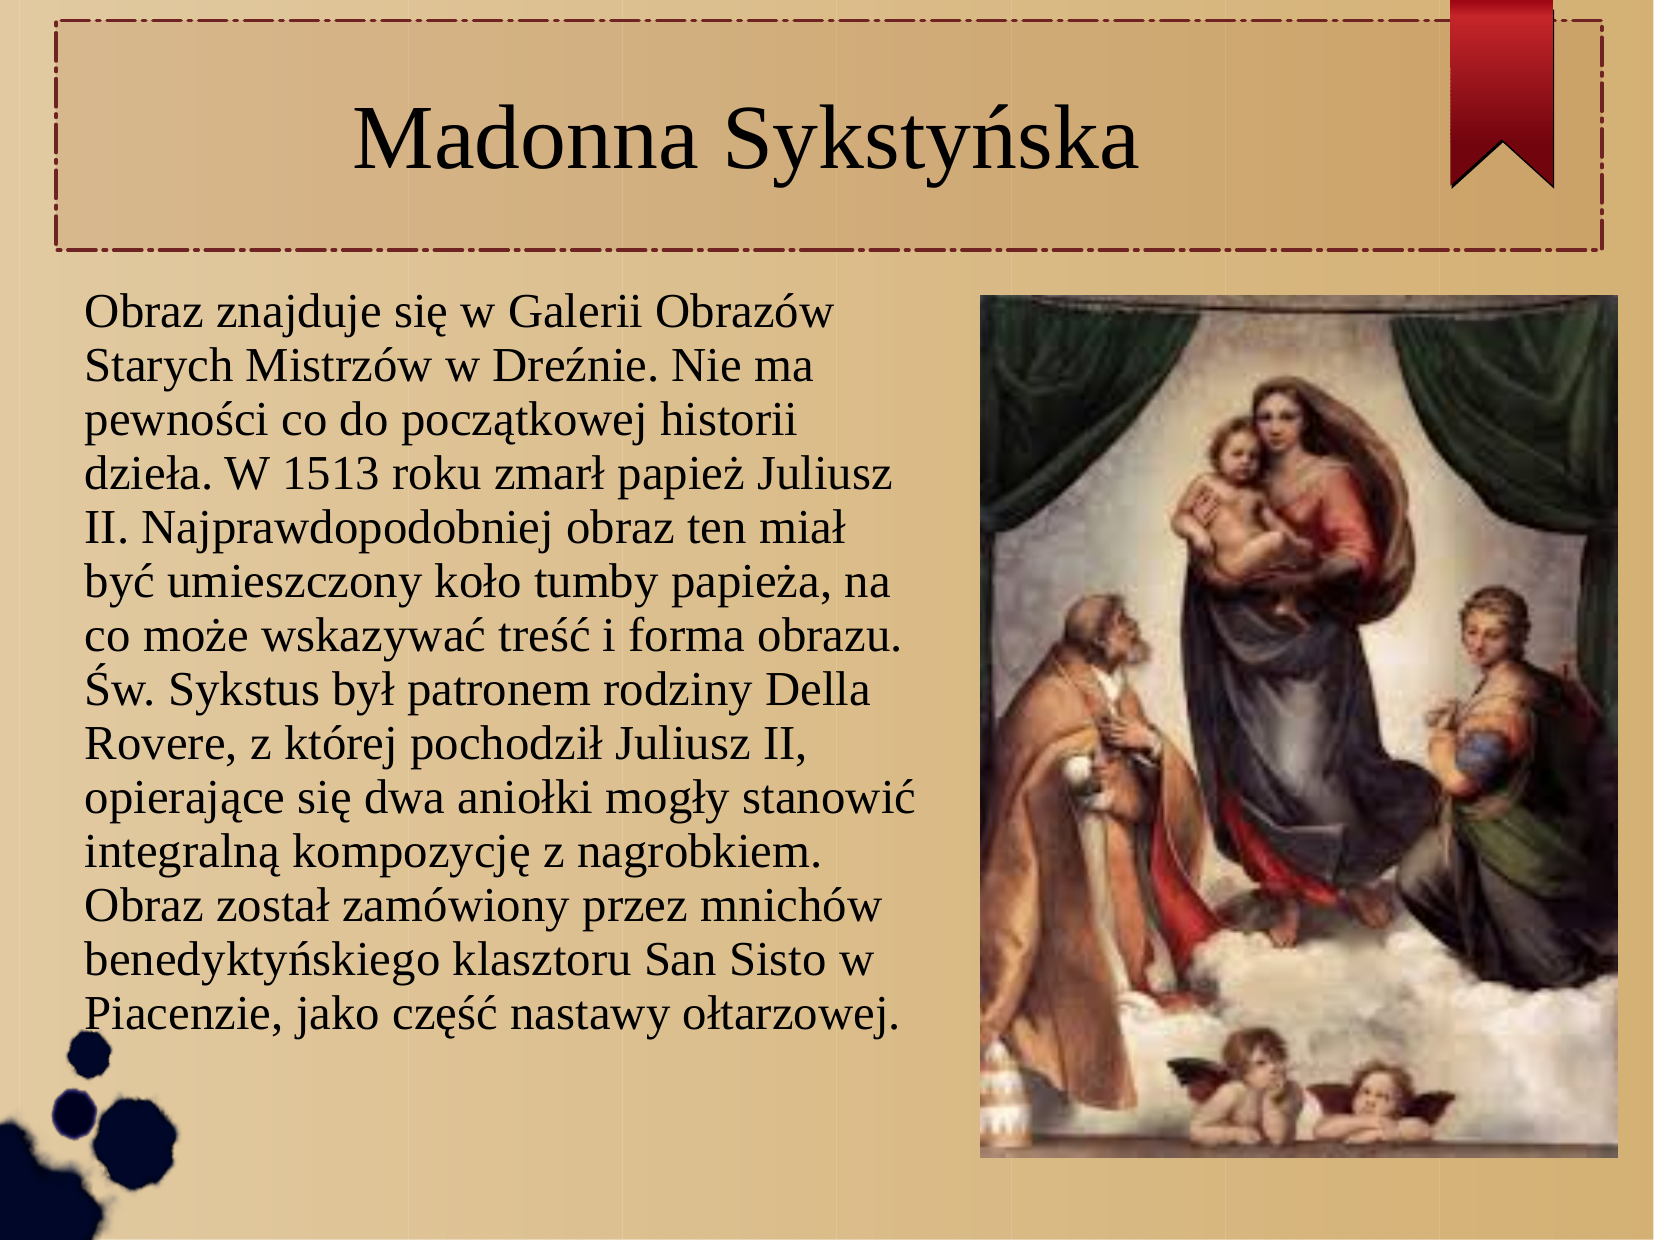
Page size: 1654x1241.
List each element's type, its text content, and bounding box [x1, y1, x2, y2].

title Madonna Sykstyńska [82, 47, 1412, 229]
list Obraz znajduje się w Galerii Obrazów Starych Mistrzów w Dreźnie. Nie ma pewności co do początkowej historii dzieła. W 1513 roku zmarł papież Juliusz II. Najprawdopodobniej obraz ten miał być umieszczony koło tumby papieża, na co może wskazywać treść i forma obrazu. Św. Sykstus był patronem rodziny Della Rovere, z której pochodził Juliusz II, opierające się dwa aniołki mogły stanowić integralną kompozycję z nagrobkiem. Obraz został zamówiony przez mnichów benedyktyńskiego klasztoru San Sisto w Piacenzie, jako część nastawy ołtarzowej. [33, 283, 919, 1071]
picture [980, 295, 1618, 1158]
